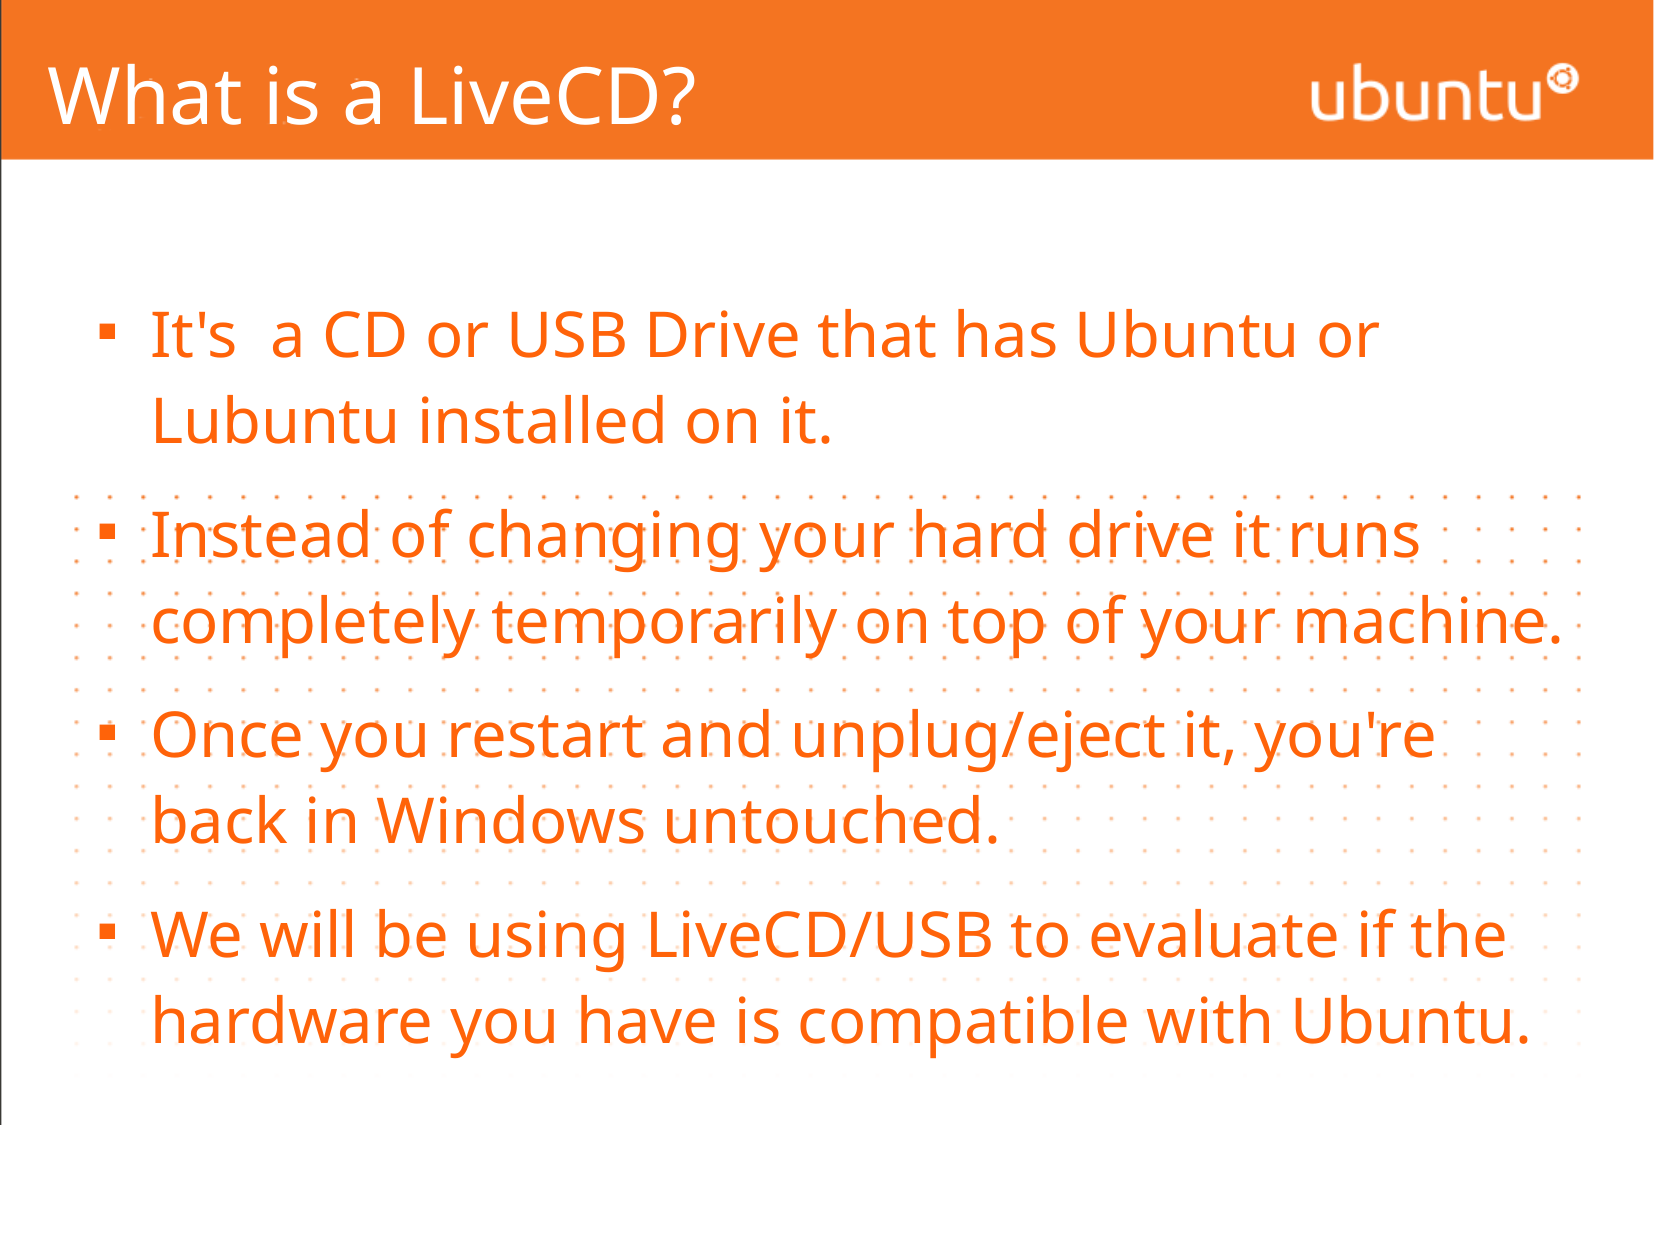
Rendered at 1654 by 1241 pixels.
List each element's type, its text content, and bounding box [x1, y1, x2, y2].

list It's a CD or USB Drive that has Ubuntu or Lubuntu installed on it. Instead of changing your hard drive it runs completely temporarily on top of your machine. Once you restart and unplug/eject it, you're back in Windows untouched. We will be using LiveCD/USB to evaluate if the hardware you have is compatible with Ubuntu. [82, 290, 1571, 1109]
title What is a LiveCD? [47, 29, 1276, 158]
picture [0, 0, 1654, 1125]
